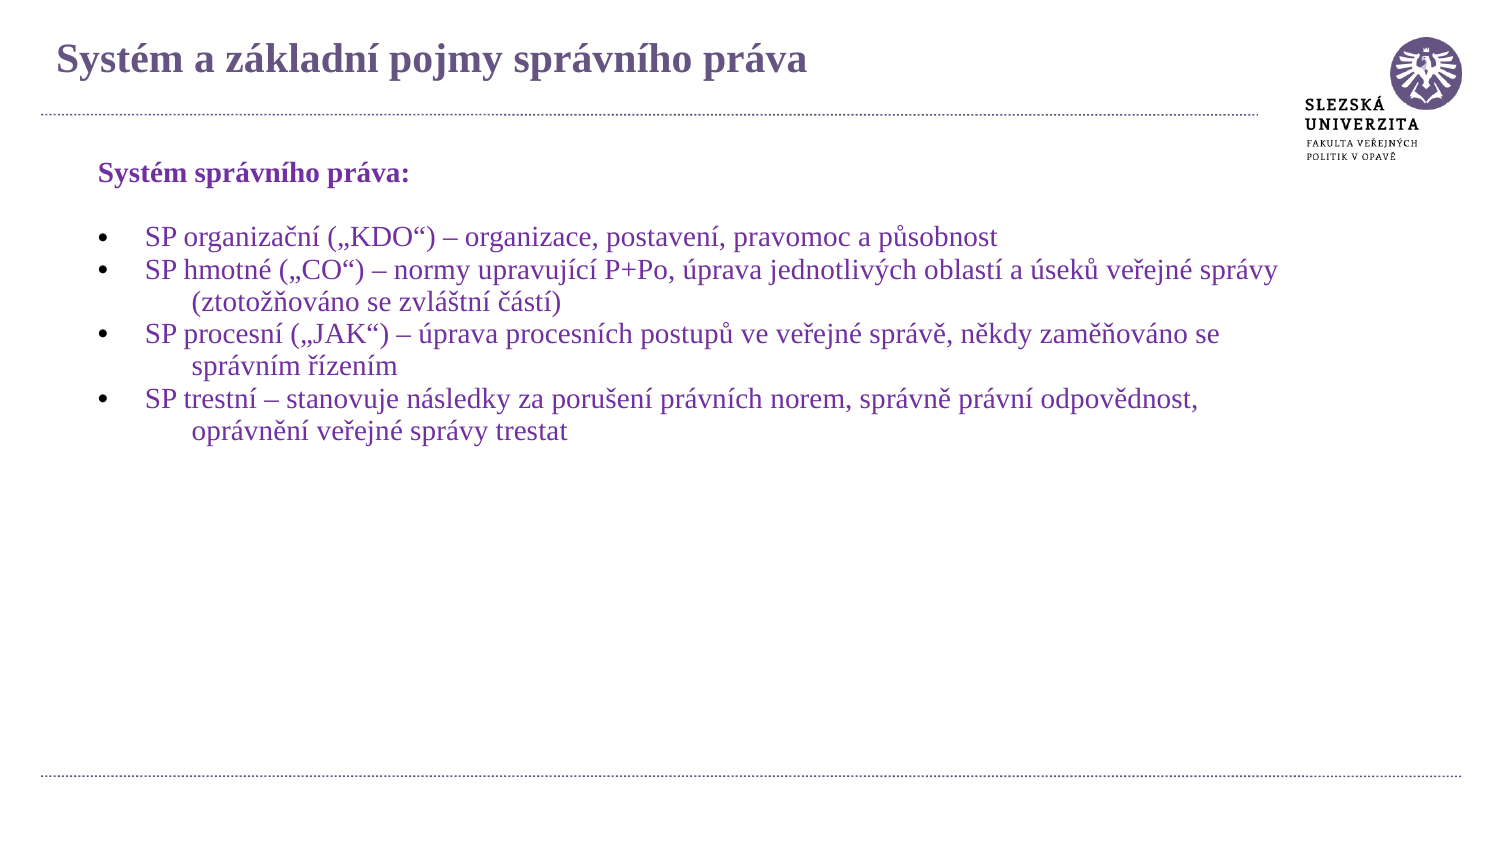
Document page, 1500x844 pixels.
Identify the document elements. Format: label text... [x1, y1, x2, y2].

title Systém a základní pojmy správního práva [41, 23, 911, 107]
text_box Systém správního práva: SP organizační („KDO“) – organizace, postavení, pravomoc a působnost SP hmotné („CO“) – normy upravující P+Po, úprava jednotlivých oblastí a úseků veřejné správy (ztotožňováno se zvláštní částí) SP procesní („JAK“) – úprava procesních postupů ve veřejné správě, někdy zaměňováno se správním řízením SP trestní – stanovuje následky za porušení právních norem, správně právní odpovědnost, oprávnění veřejné správy trestat [82, 148, 1307, 807]
